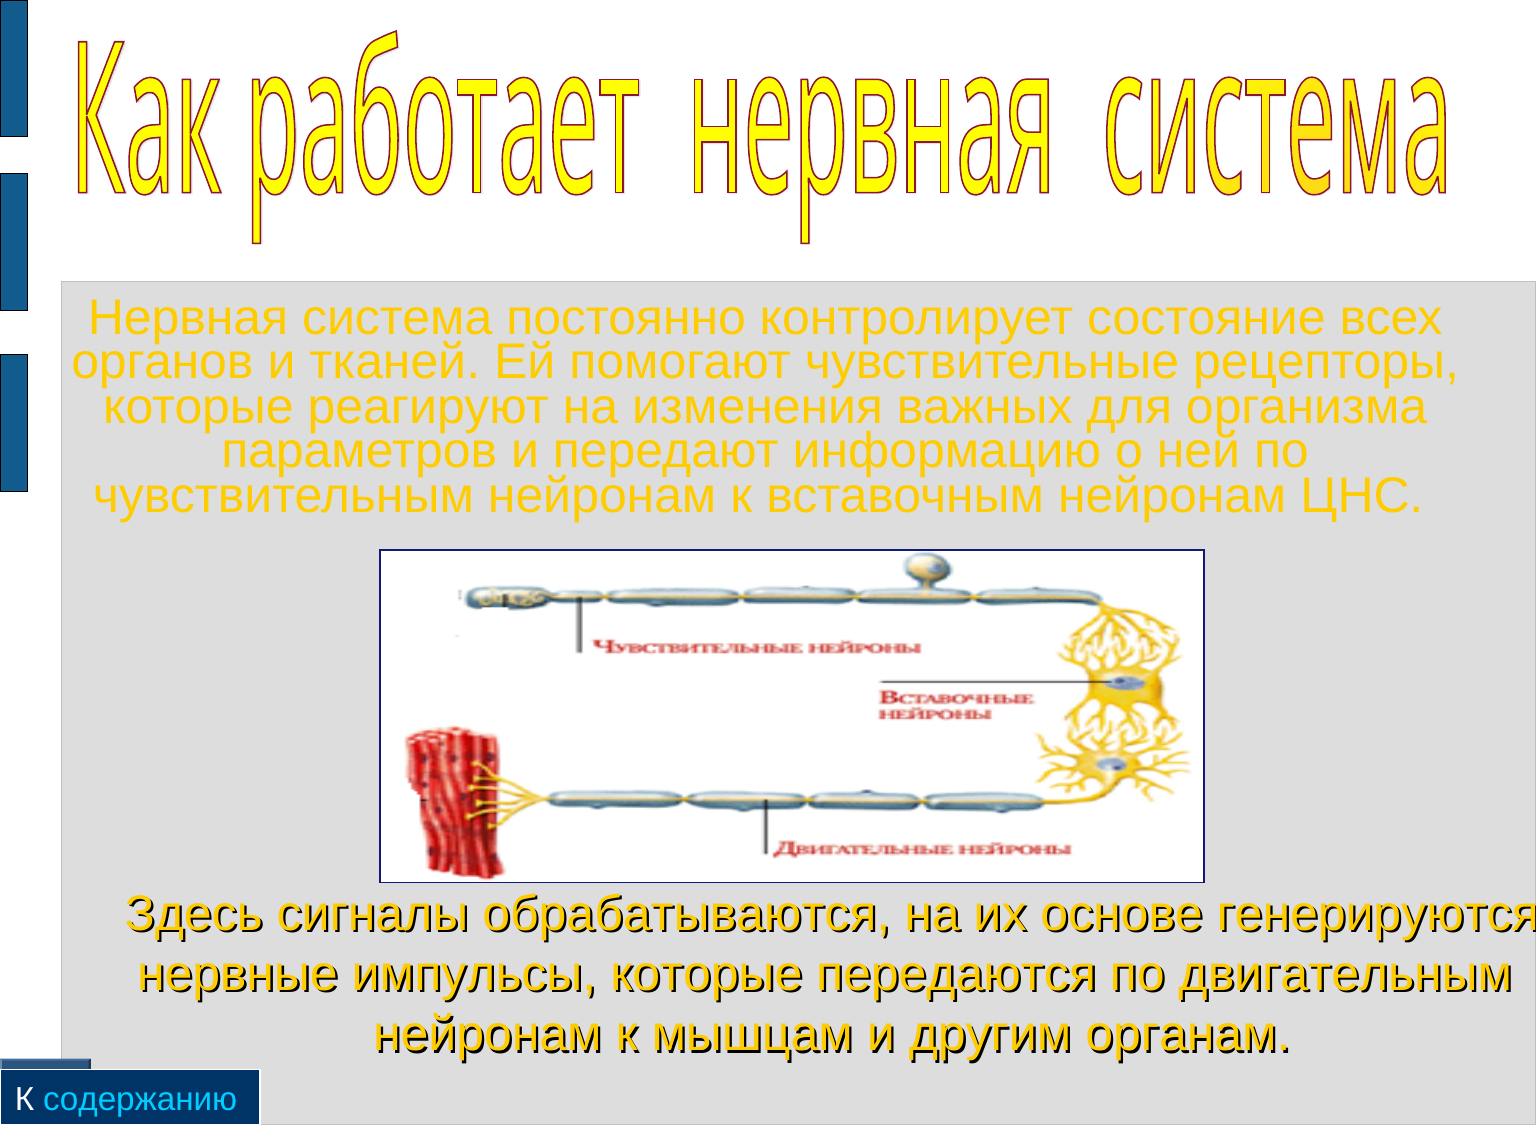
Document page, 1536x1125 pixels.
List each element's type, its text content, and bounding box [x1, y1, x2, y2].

text_box Как работает нервная система [129, 77, 168, 195]
text_box Как работает нервная система [748, 77, 789, 195]
text_box Здесь сигналы обрабатываются, на их основе генерируются нервные импульсы, которые передаются по двигательным нейронам к мышцам и другим органам. [0, 846, 1494, 1106]
text_box Как работает нервная система [252, 77, 295, 244]
text_box К содержанию [0, 1069, 260, 1125]
text_box [2, 1058, 91, 1069]
text_box Как работает нервная система [1152, 79, 1195, 193]
text_box Как работает нервная система [1290, 77, 1332, 195]
text_box Как работает нервная система [457, 79, 497, 193]
text_box Как работает нервная система [303, 77, 343, 195]
picture [380, 550, 1204, 846]
text_box Как работает нервная система [1343, 79, 1395, 193]
text_box Как работает нервная система [552, 77, 594, 195]
text_box Как работает нервная система [855, 79, 896, 193]
text_box Как работает нервная система [1206, 77, 1242, 195]
list Нервная система постоянно контролирует состояние всех органов и тканей. Ей помогают чувствительные рецепторы, которые реагируют на изменения важных для организма параметров и передают информацию о ней по чувствительным нейронам к вставочным нейронам ЦНС. [0, 290, 1506, 551]
text_box Как работает нервная система [1007, 79, 1049, 193]
text_box Как работает нервная система [801, 77, 844, 244]
text_box Как работает нервная система [354, 31, 399, 195]
text_box Как работает нервная система [1406, 77, 1446, 195]
text_box Как работает нервная система [1246, 79, 1285, 193]
text_box Как работает нервная система [1106, 77, 1142, 195]
text_box Как работает нервная система [78, 41, 125, 193]
text_box Как работает нервная система [694, 79, 736, 193]
text_box Как работает нервная система [906, 79, 949, 193]
text_box Как работает нервная система [182, 79, 221, 193]
text_box Как работает нервная система [502, 77, 541, 195]
text_box Как работает нервная система [407, 77, 452, 195]
text_box Как работает нервная система [600, 79, 639, 193]
text_box Как работает нервная система [960, 77, 999, 195]
